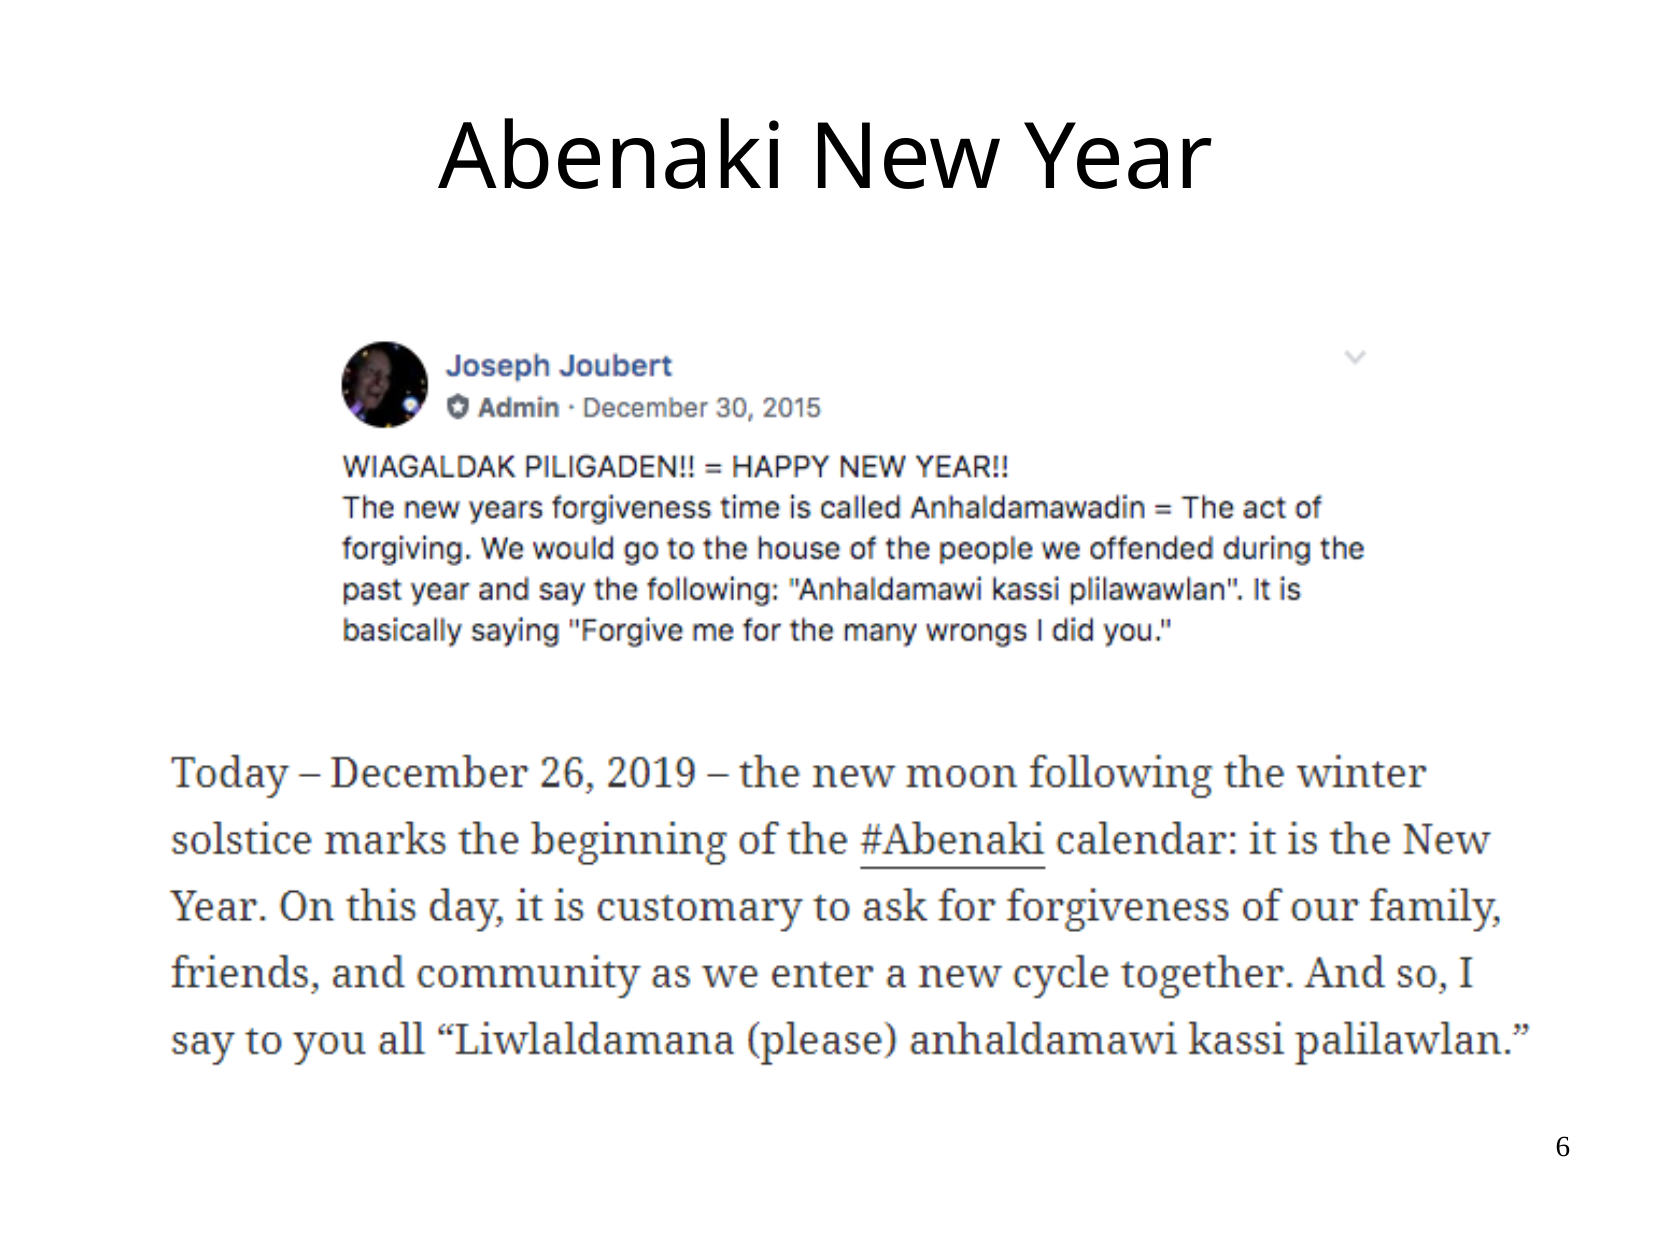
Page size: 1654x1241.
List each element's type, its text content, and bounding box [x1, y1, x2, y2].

title Abenaki New Year [82, 49, 1571, 257]
picture [82, 310, 1571, 1089]
